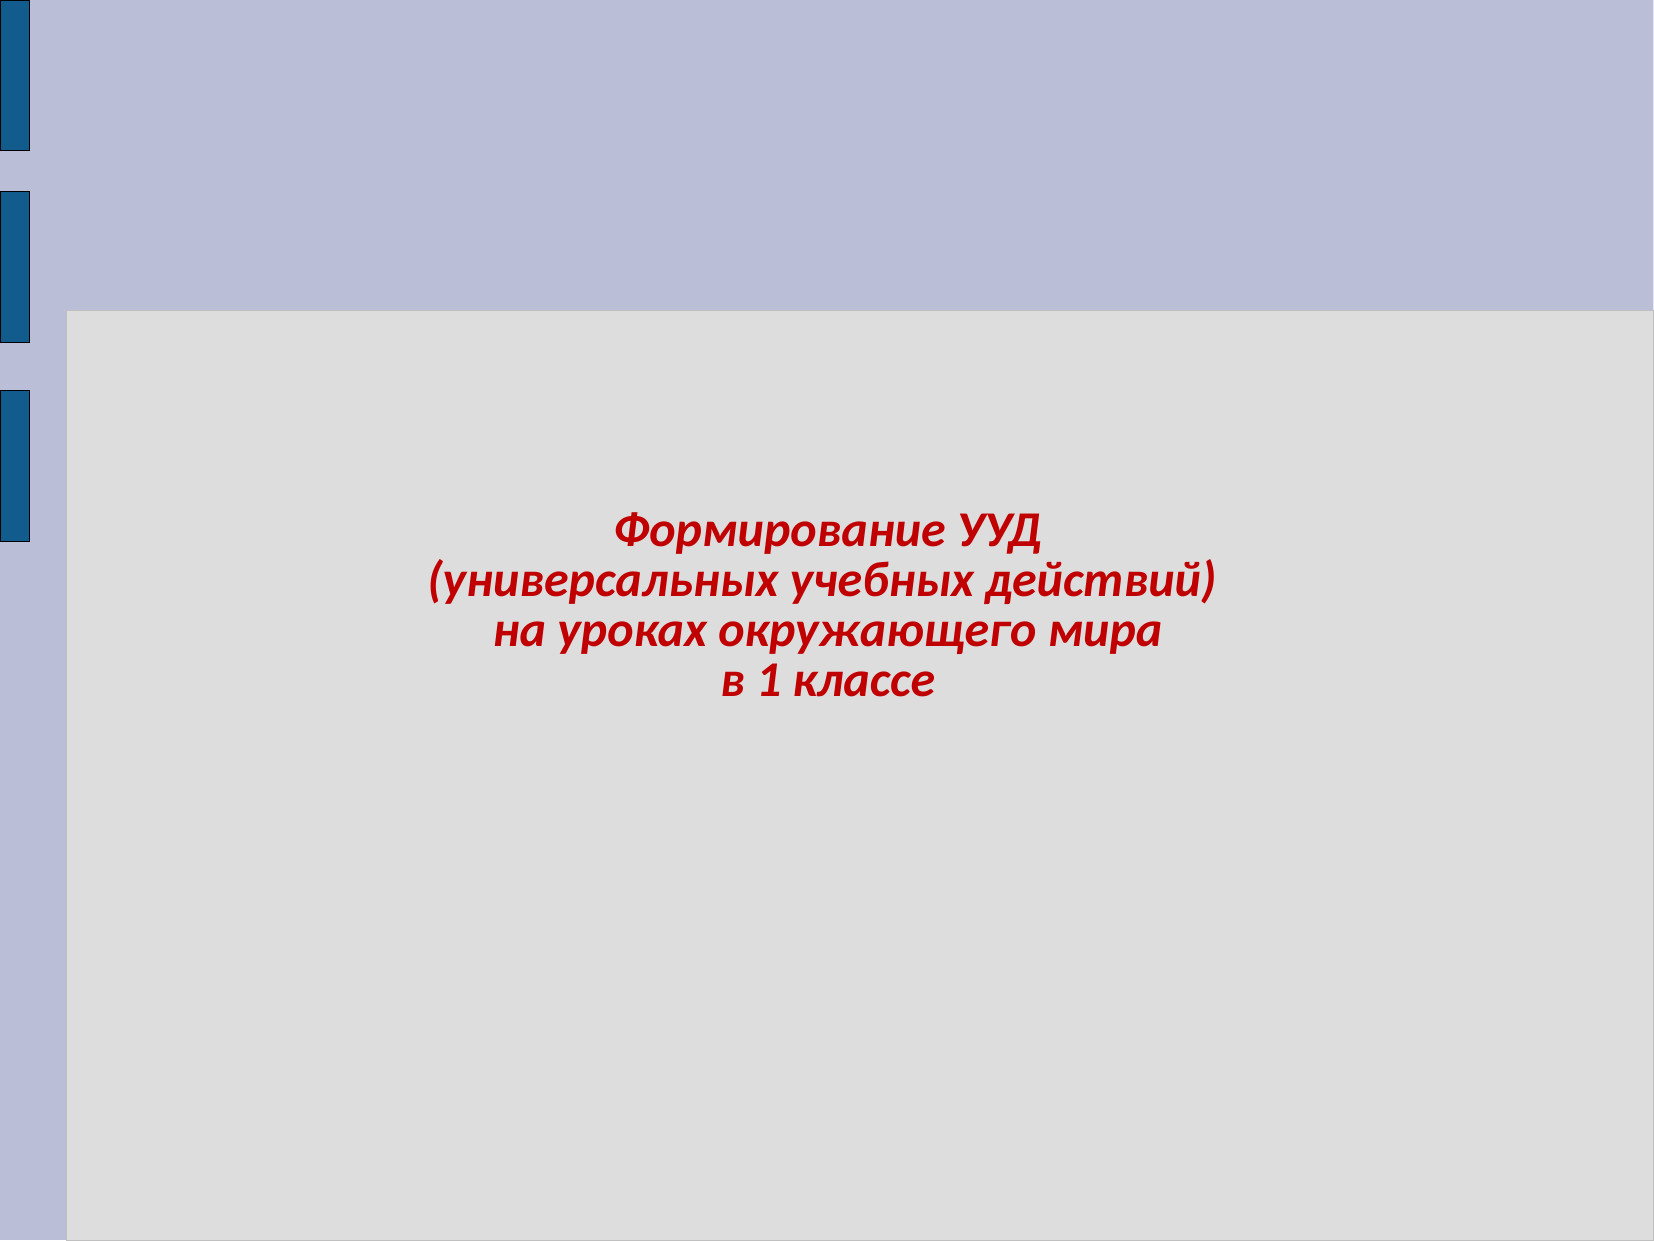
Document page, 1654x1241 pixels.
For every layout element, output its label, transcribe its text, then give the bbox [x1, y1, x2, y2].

subtitle Формирование УУД (универсальных учебных действий) на уроках окружающего мира в 1 классе [121, 91, 1534, 1127]
